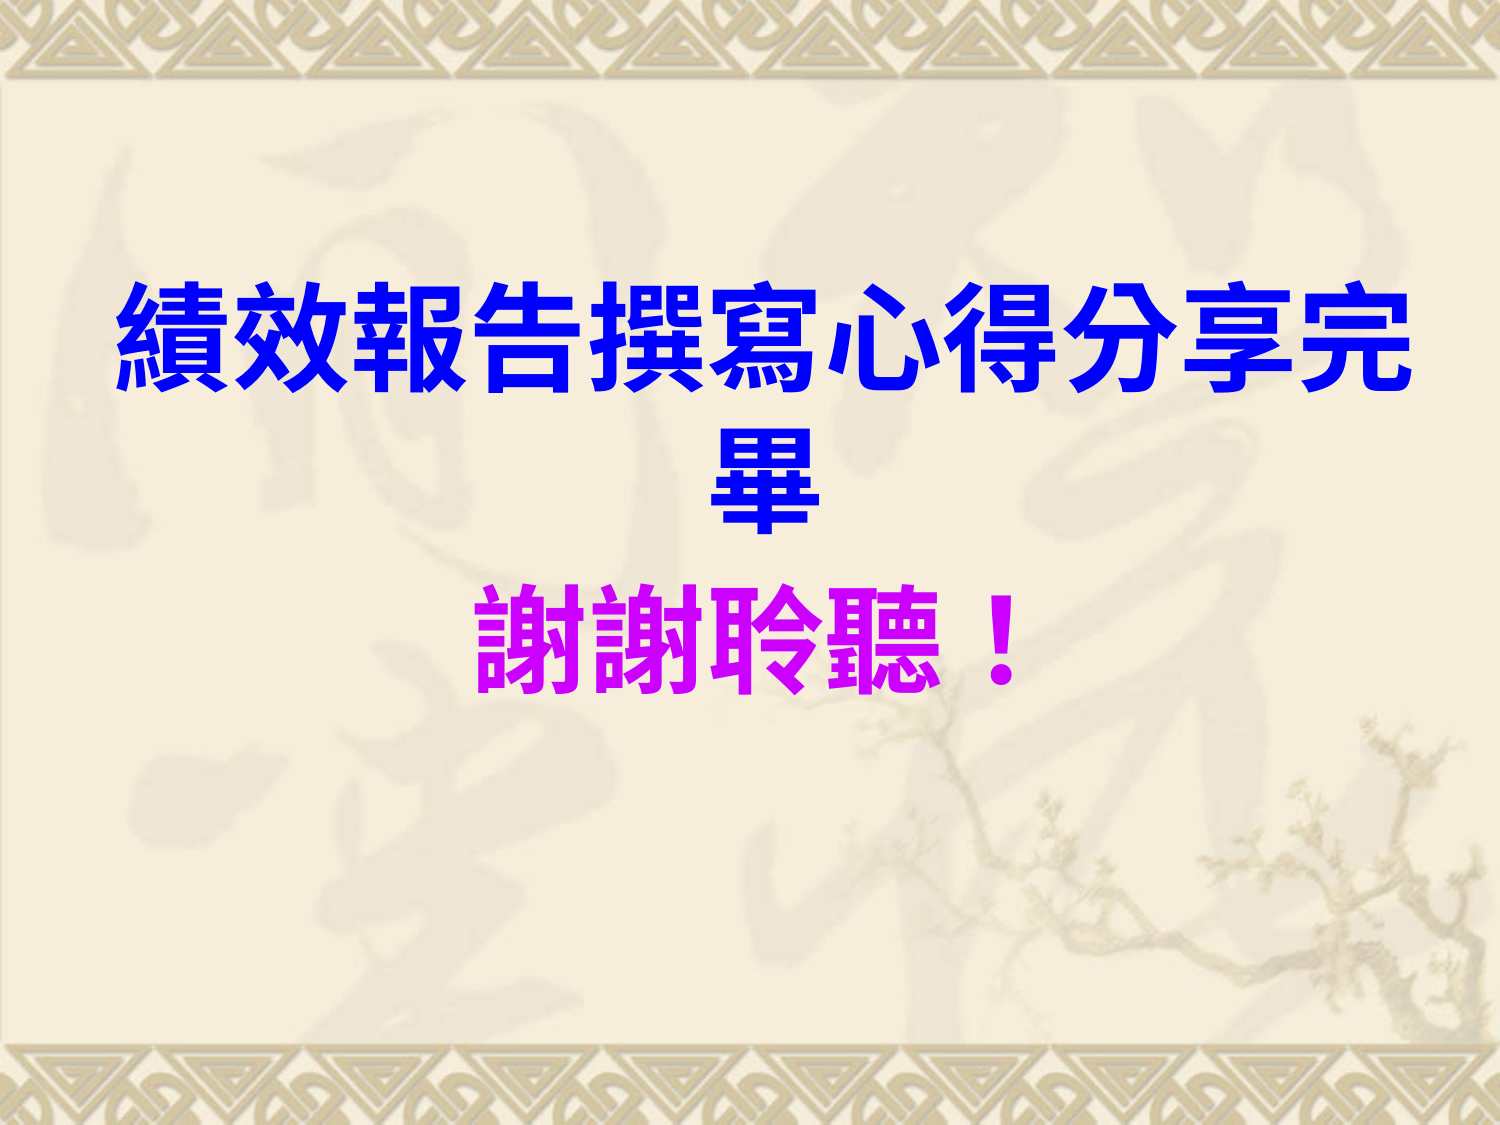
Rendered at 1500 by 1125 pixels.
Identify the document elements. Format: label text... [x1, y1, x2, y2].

text_box 績效報告撰寫心得分享完畢 謝謝聆聽！ [64, 255, 1466, 717]
picture [0, 0, 1500, 1125]
